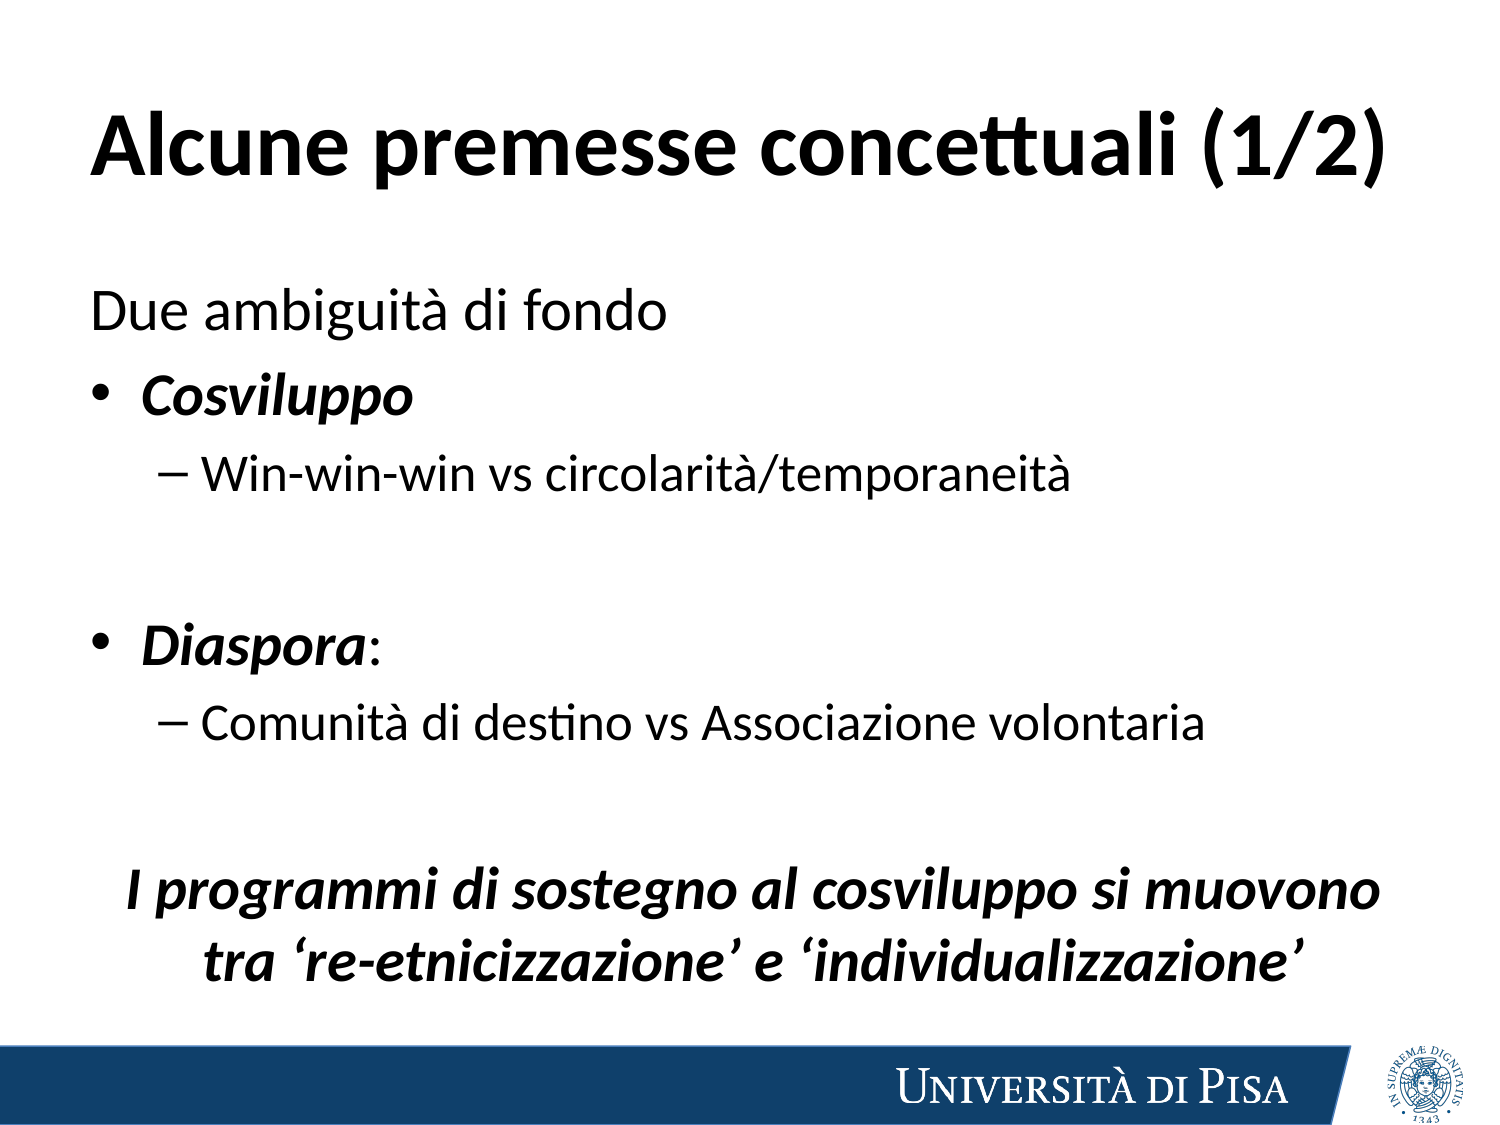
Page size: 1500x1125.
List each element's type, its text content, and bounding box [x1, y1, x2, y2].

picture [895, 1066, 1289, 1103]
picture [1387, 1046, 1463, 1123]
list Due ambiguità di fondo Cosviluppo Win-win-win vs circolarità/temporaneità Diaspora: Comunità di destino vs Associazione volontaria I programmi di sostegno al cosviluppo si muovono tra ‘re-etnicizzazione’ e ‘individualizzazione’ [75, 262, 1425, 1005]
text_box [0, 1046, 1351, 1125]
title Alcune premesse concettuali (1/2) [75, 45, 1425, 233]
